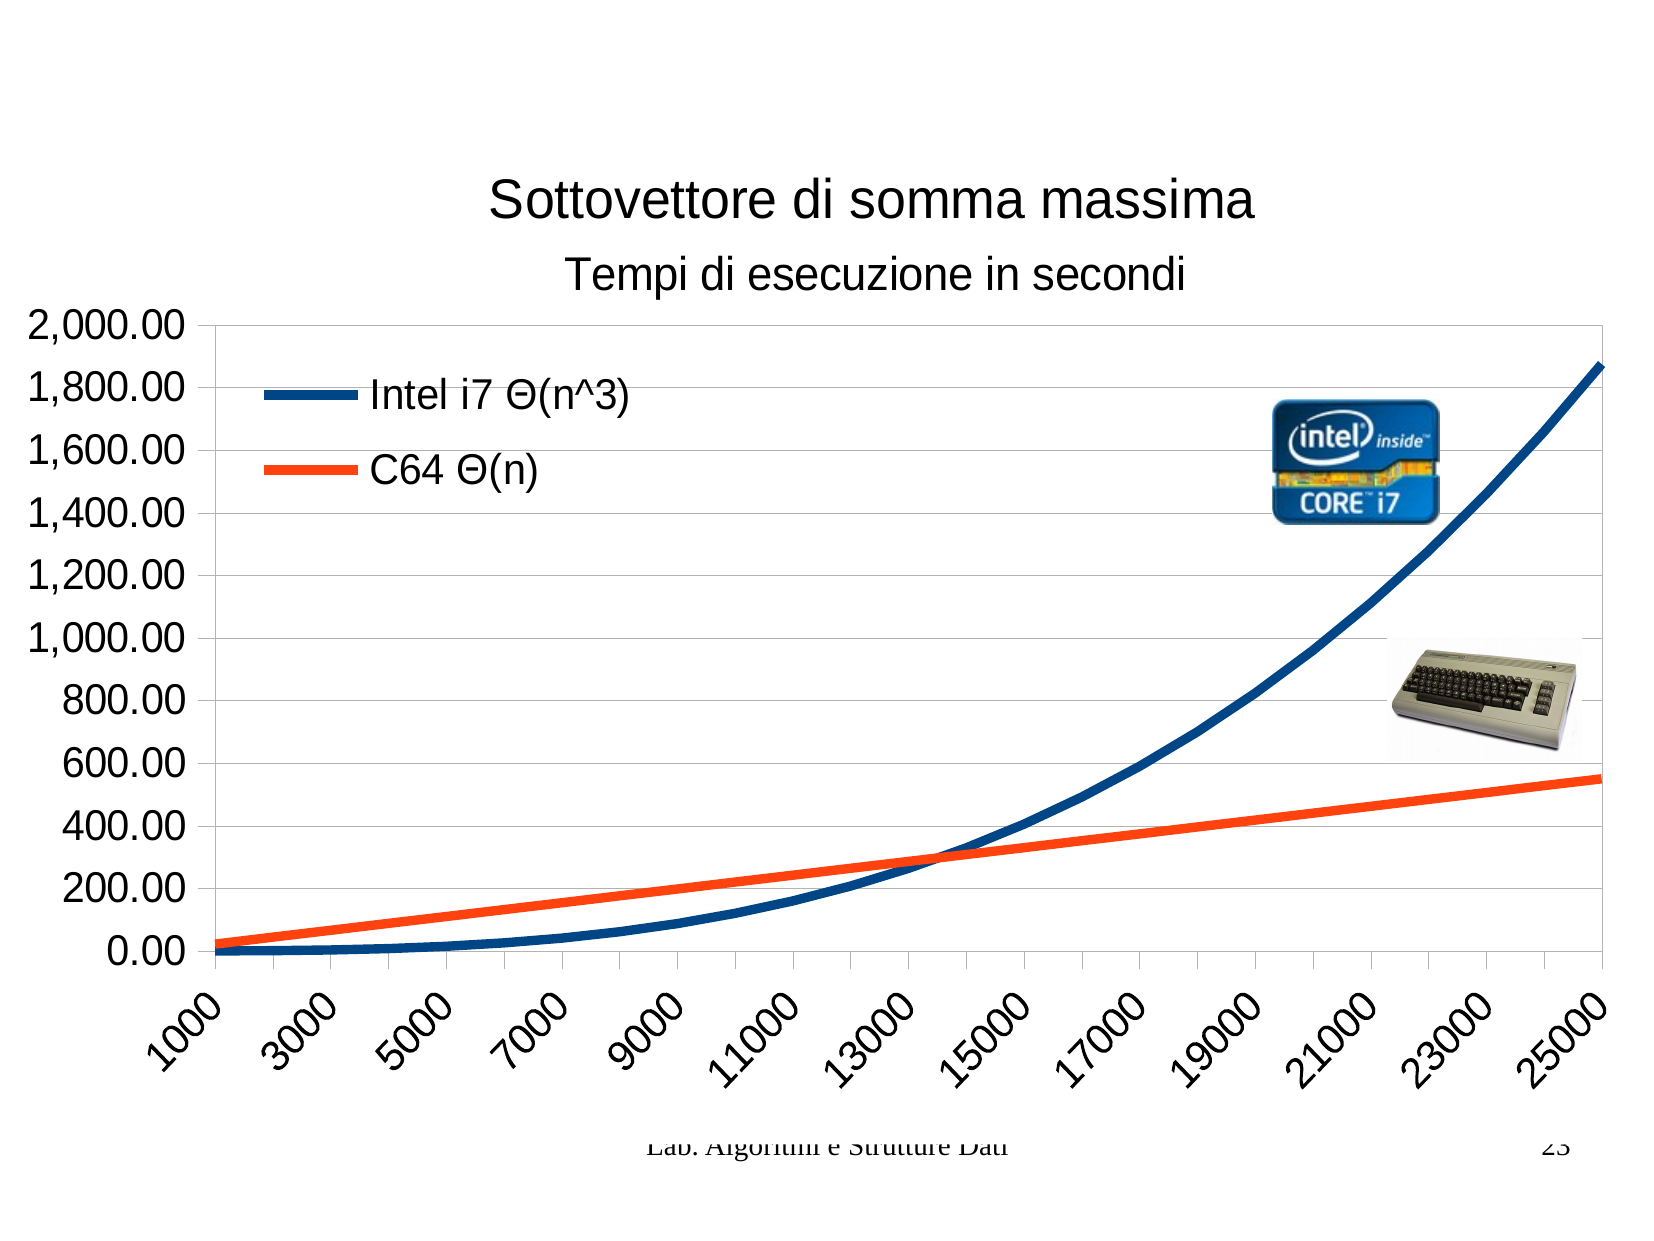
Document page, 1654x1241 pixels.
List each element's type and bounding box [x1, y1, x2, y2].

picture [26, 112, 1654, 1145]
